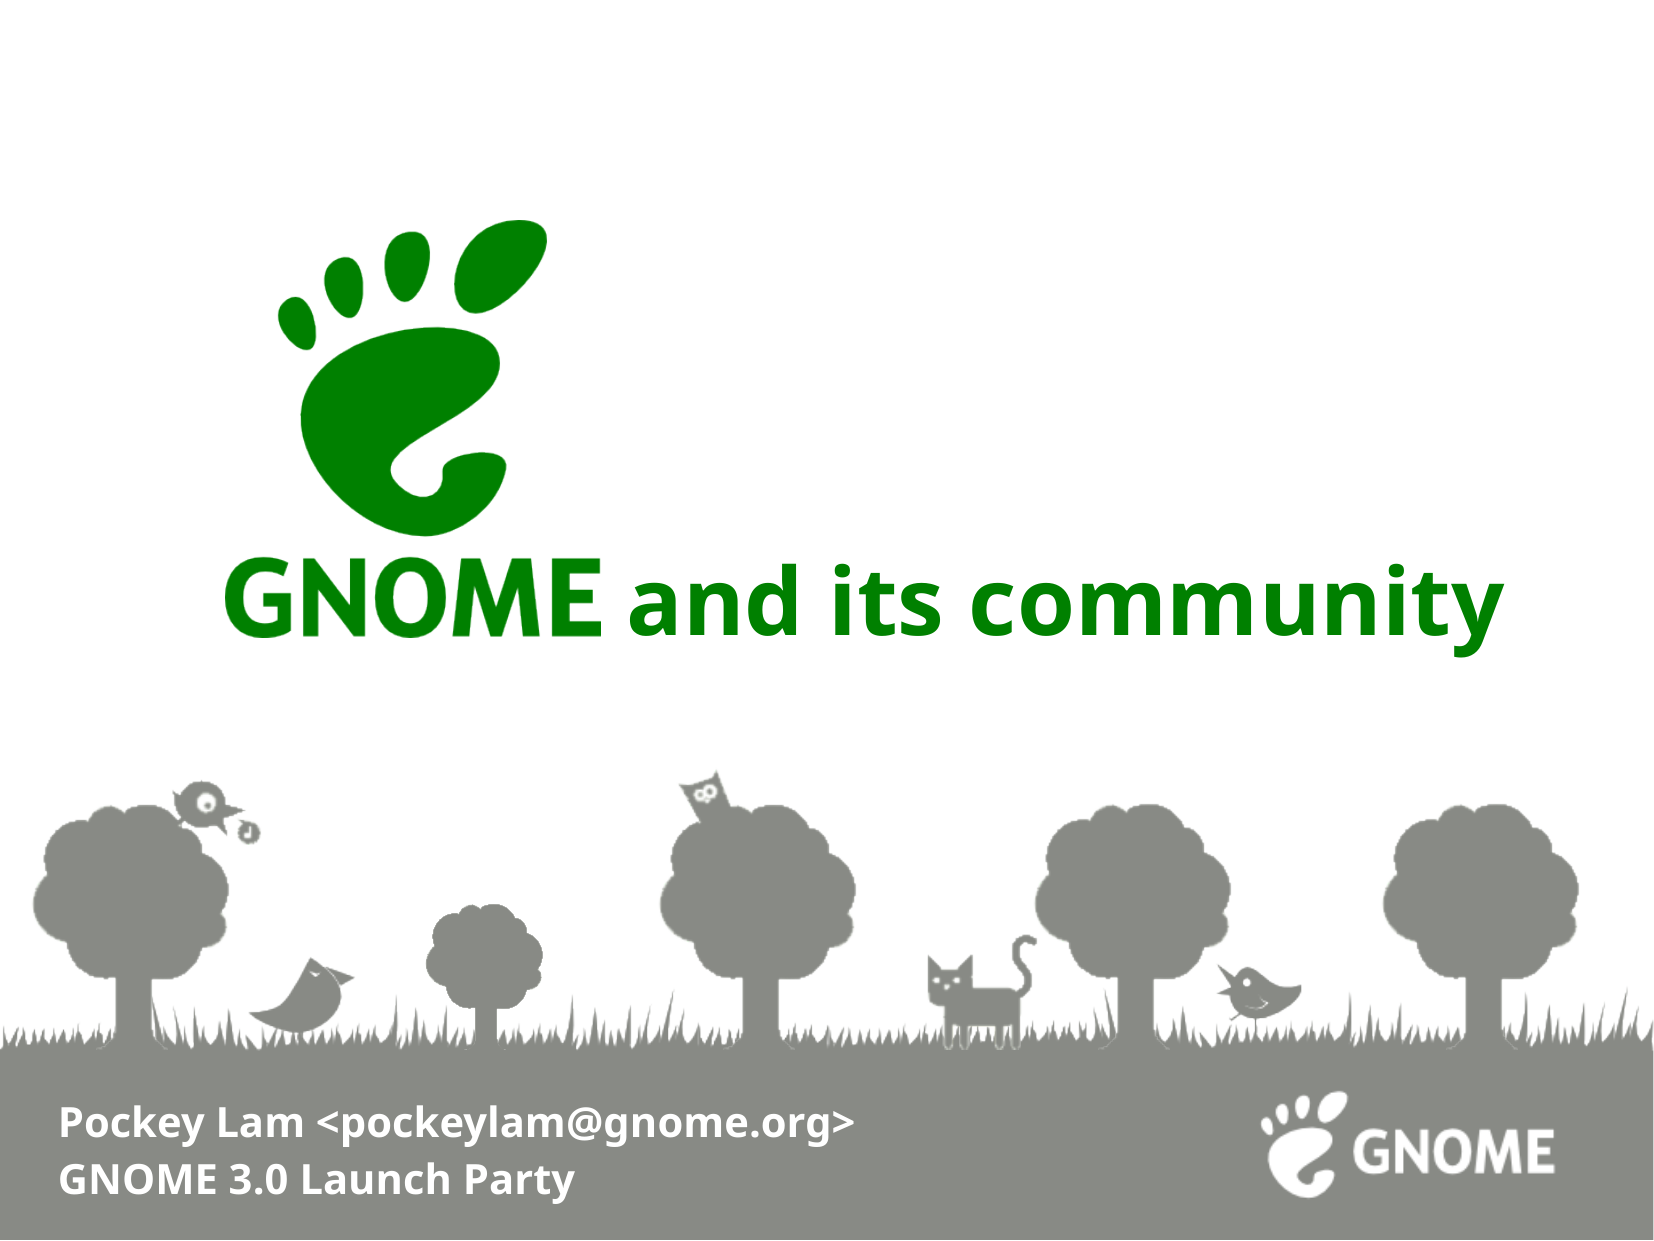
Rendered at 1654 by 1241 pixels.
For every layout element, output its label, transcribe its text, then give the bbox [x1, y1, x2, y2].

text_box Pockey Lam <pockeylam@gnome.org> GNOME 3.0 Launch Party [43, 1085, 901, 1213]
picture [0, 0, 1654, 1240]
text_box and its community [611, 527, 1576, 790]
